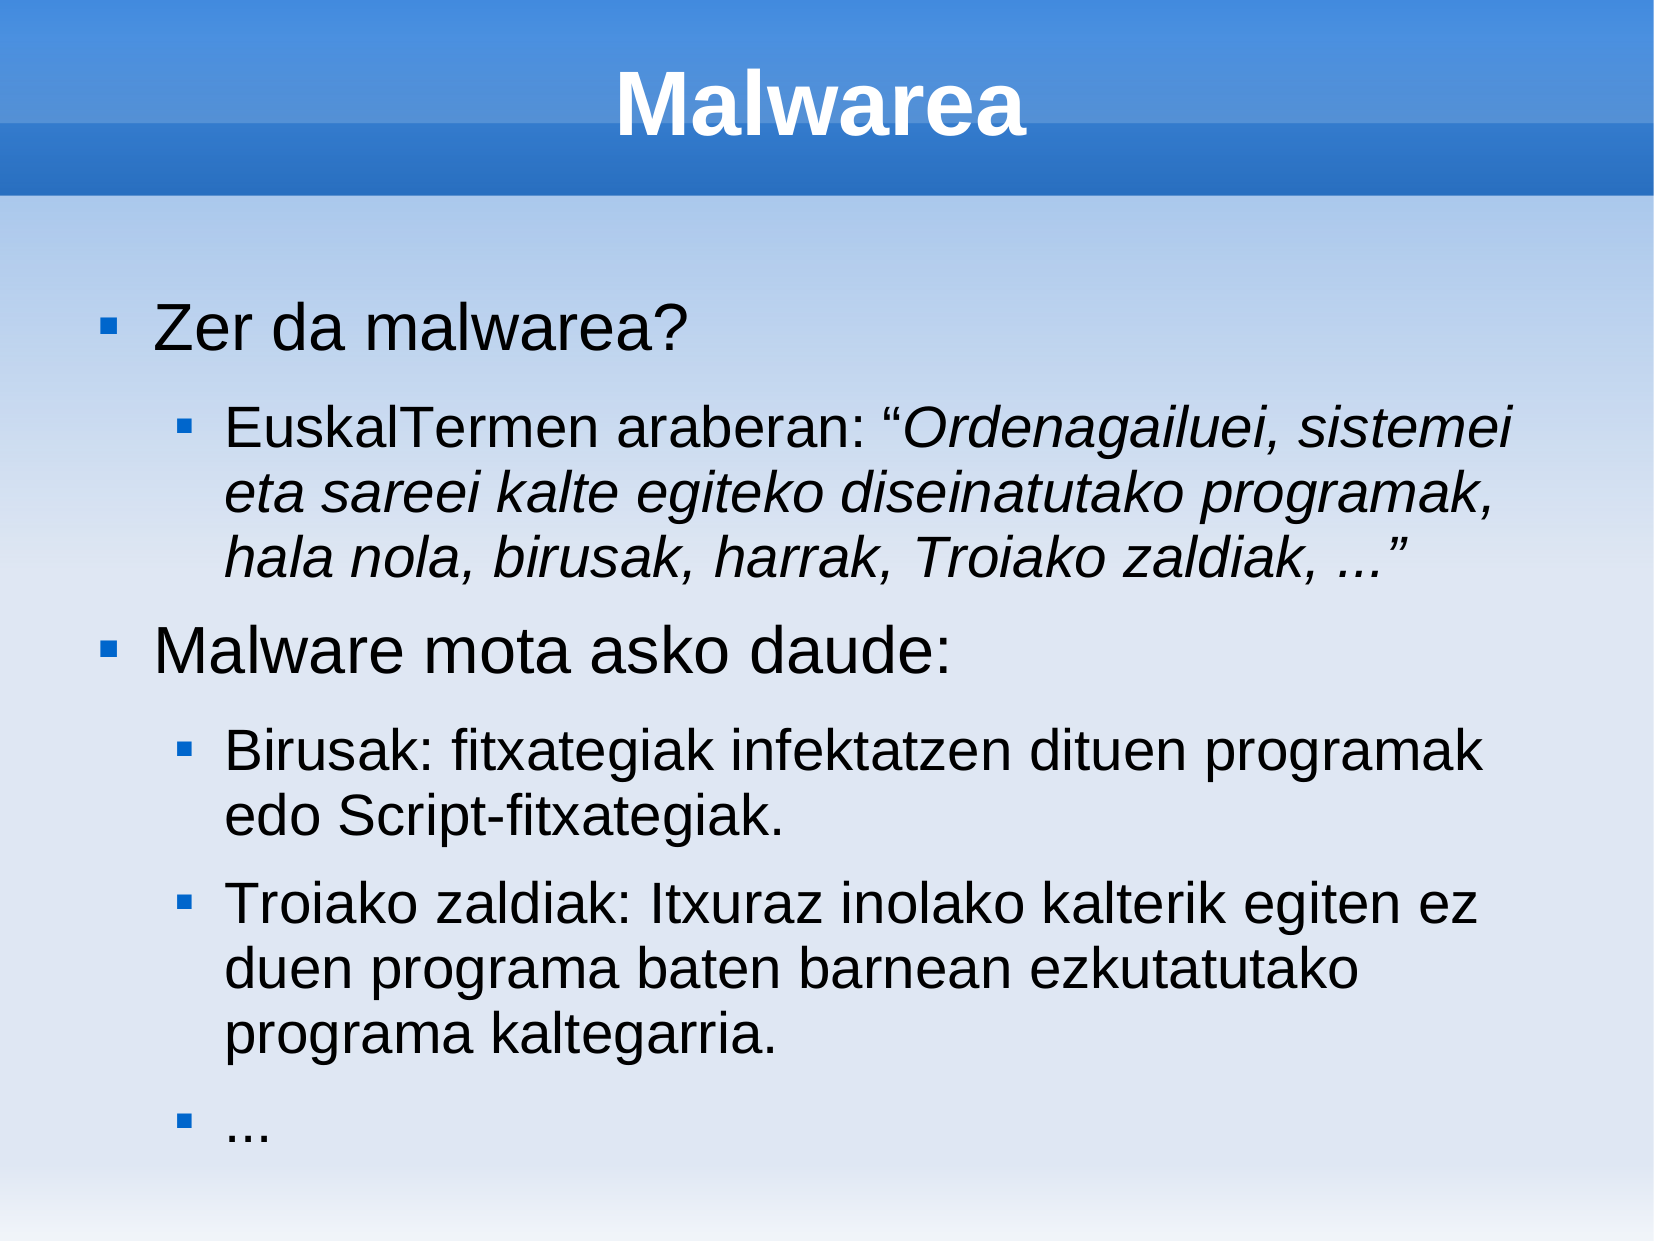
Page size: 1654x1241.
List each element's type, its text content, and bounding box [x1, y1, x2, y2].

title Malwarea [76, 0, 1565, 208]
list Zer da malwarea? EuskalTermen araberan: “Ordenagailuei, sistemei eta sareei kalte egiteko diseinatutako programak, hala nola, birusak, harrak, Troiako zaldiak, ...” Malware mota asko daude: Birusak: fitxategiak infektatzen dituen programak edo Script-fitxategiak. Troiako zaldiak: Itxuraz inolako kalterik egiten ez duen programa baten barnean ezkutatutako programa kaltegarria. ... [82, 290, 1571, 1155]
picture [0, 0, 1654, 1241]
